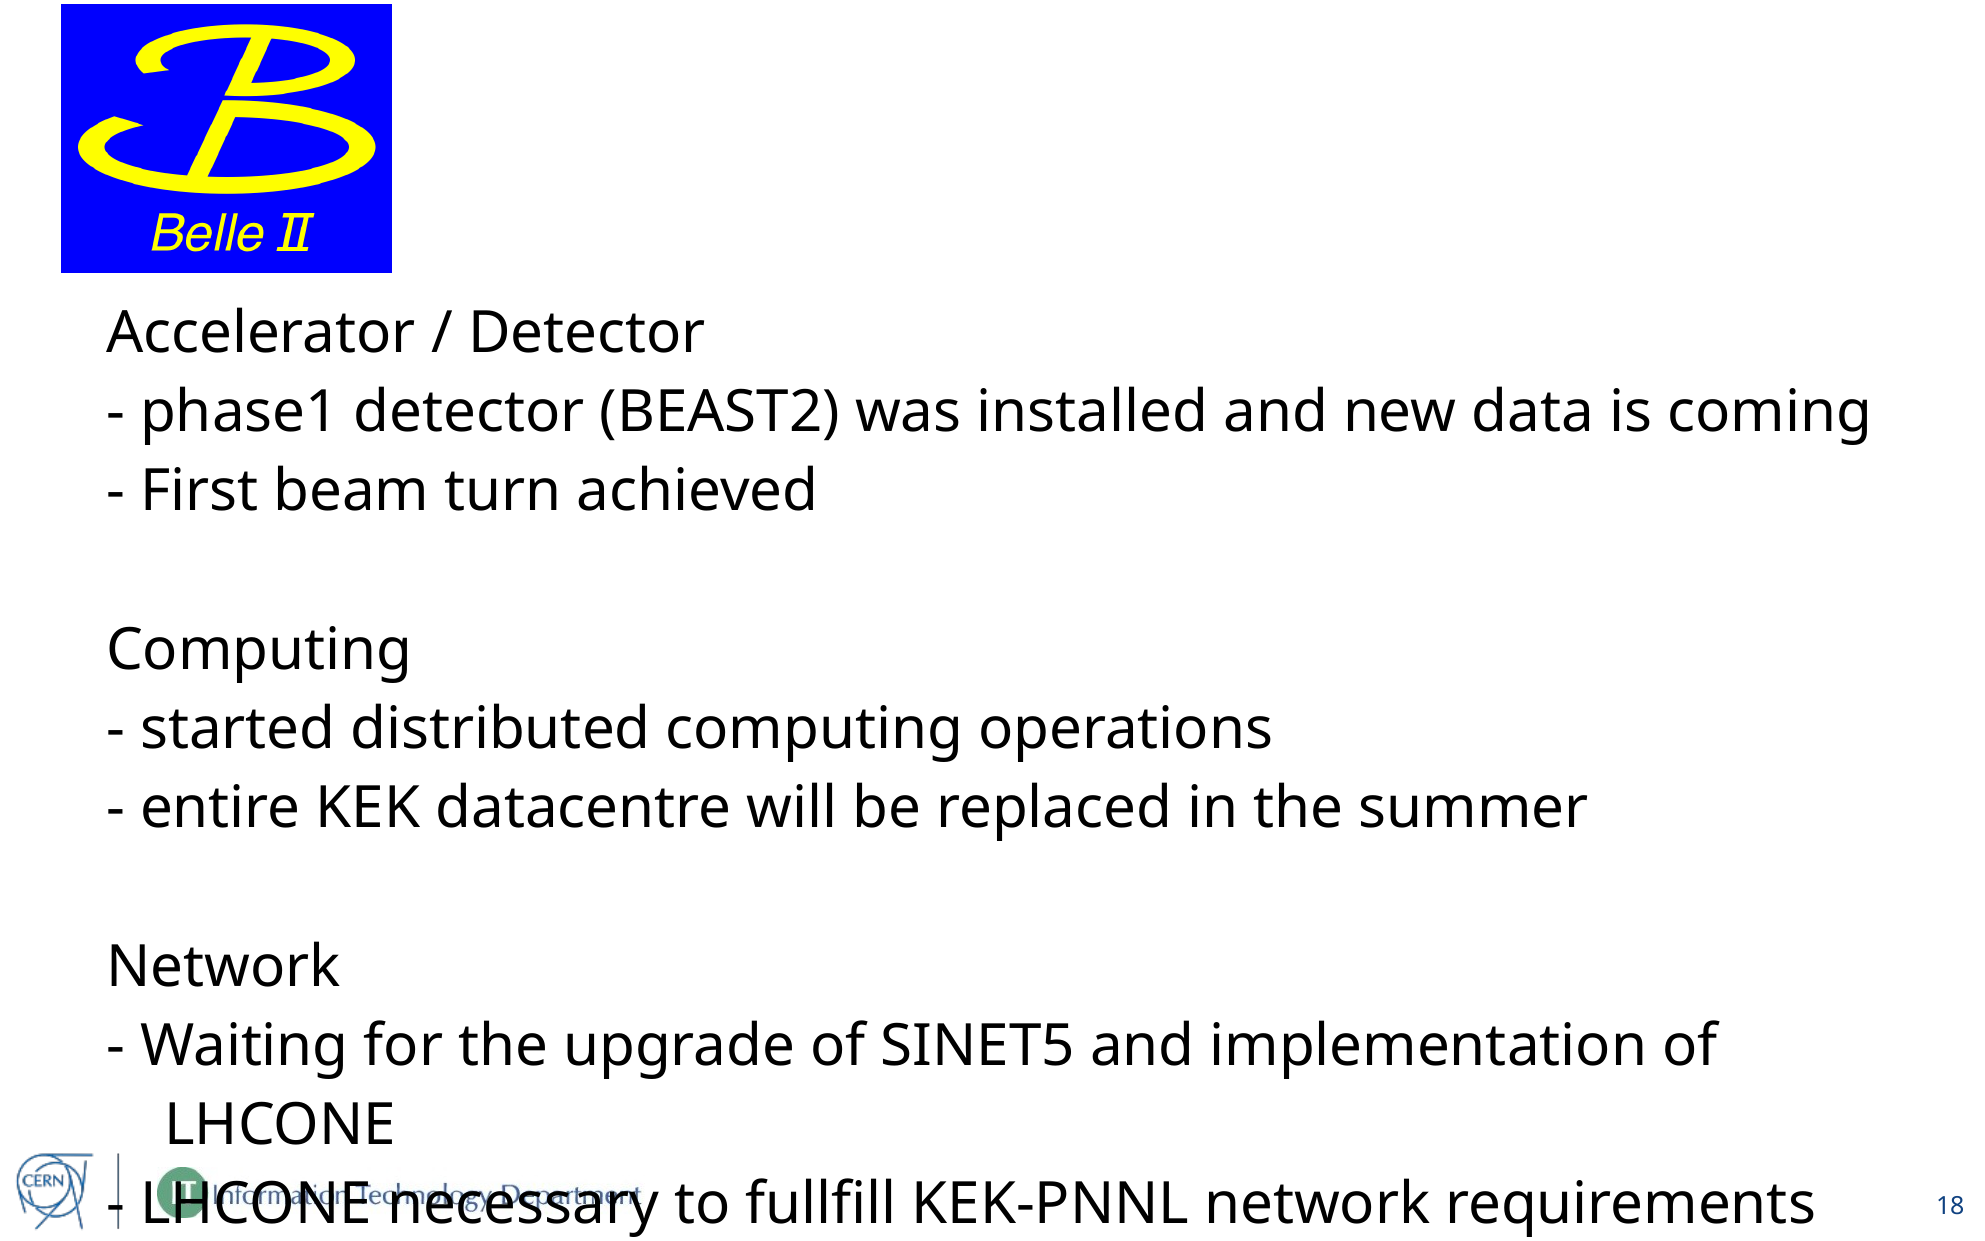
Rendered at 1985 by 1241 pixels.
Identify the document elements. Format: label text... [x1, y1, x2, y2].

picture [16, 1188, 64, 1236]
picture [38, 1207, 55, 1215]
picture [51, 1200, 64, 1215]
picture [61, 4, 392, 273]
picture [19, 1188, 64, 1207]
text_box Accelerator / Detector - phase1 detector (BEAST2) was installed and new data is coming - First beam turn achieved Computing - started distributed computing operations - entire KEK datacentre will be replaced in the summer Network - Waiting for the upgrade of SINET5 and implementation of LHCONE - LHCONE necessary to fullfill KEK-PNNL network requirements [91, 203, 1921, 1241]
